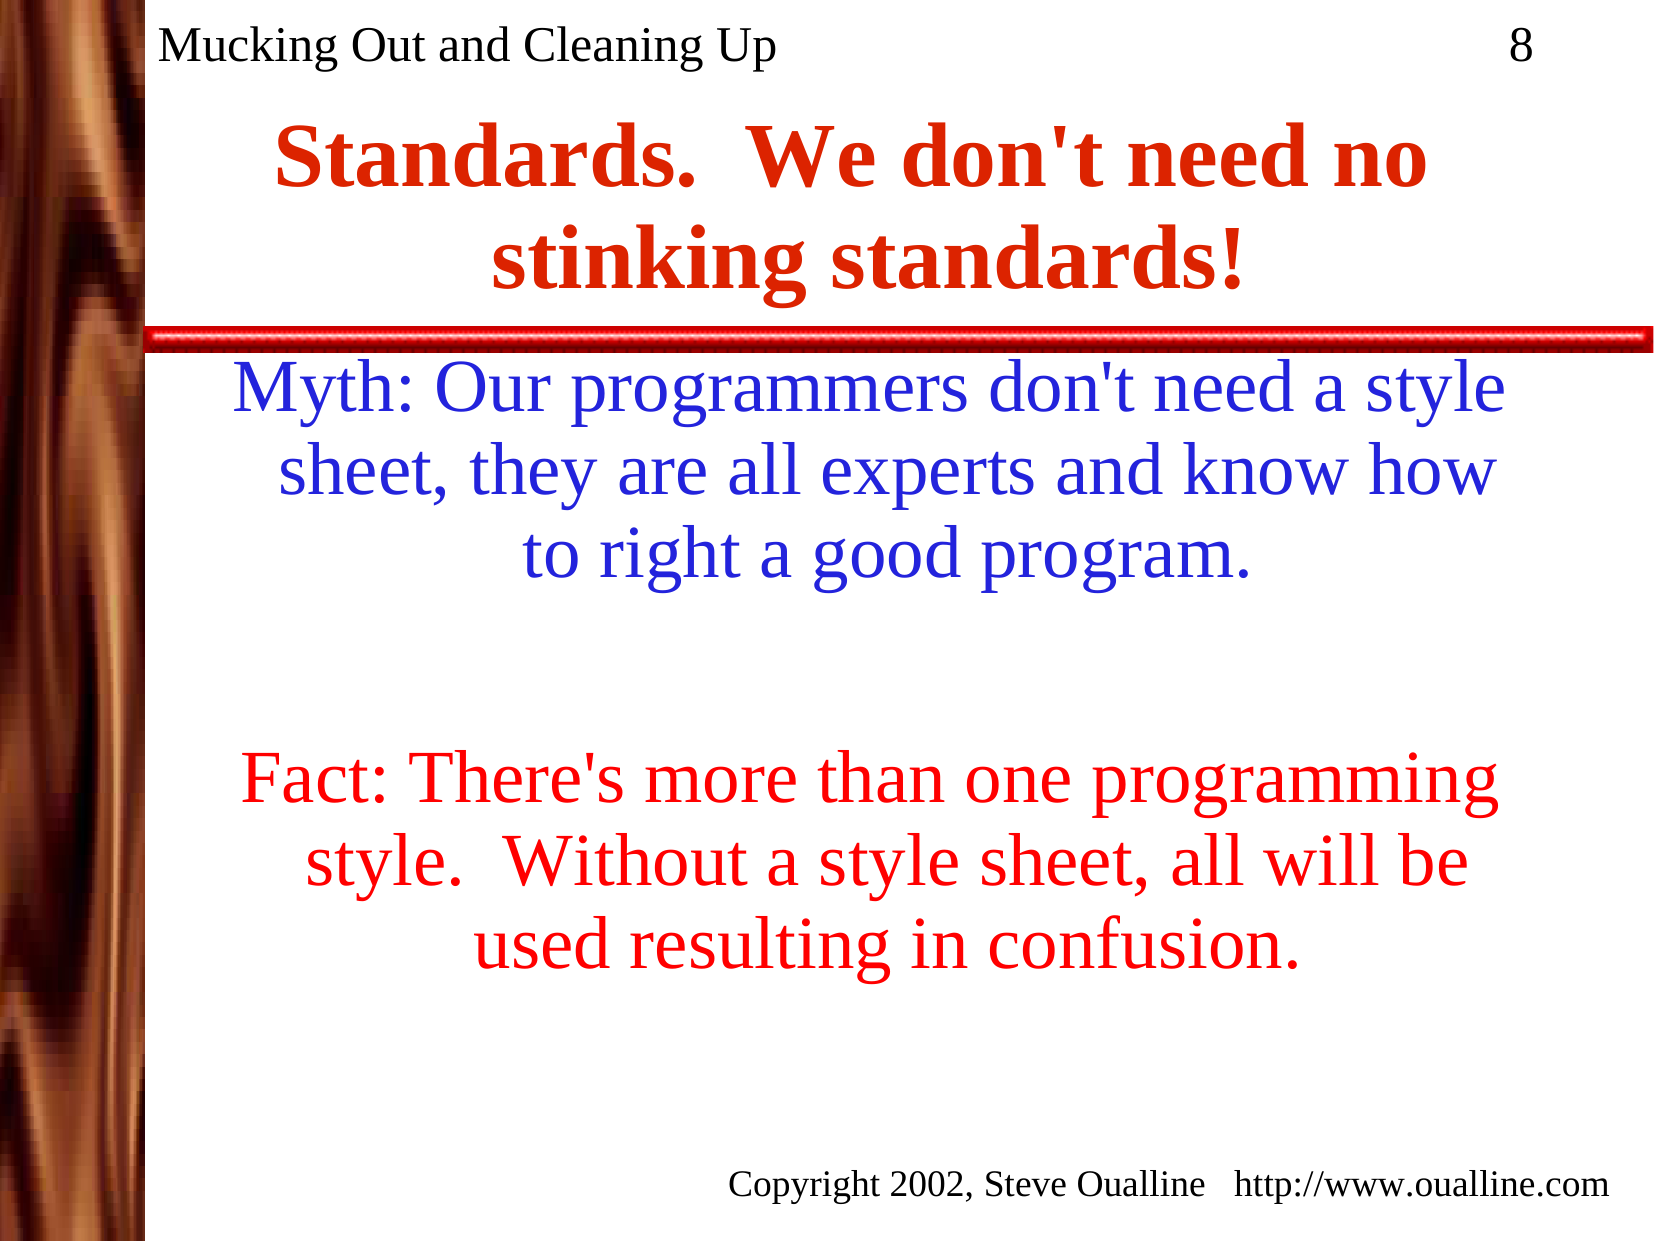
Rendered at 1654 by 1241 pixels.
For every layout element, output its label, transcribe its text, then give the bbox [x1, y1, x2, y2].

picture [0, 0, 1654, 1241]
subtitle Myth: Our programmers don't need a style sheet, they are all experts and know how to right a good program. Fact: There's more than one programming style. Without a style sheet, all will be used resulting in confusion. [171, 344, 1534, 1127]
title Standards. We don't need no stinking standards! [171, 100, 1534, 313]
